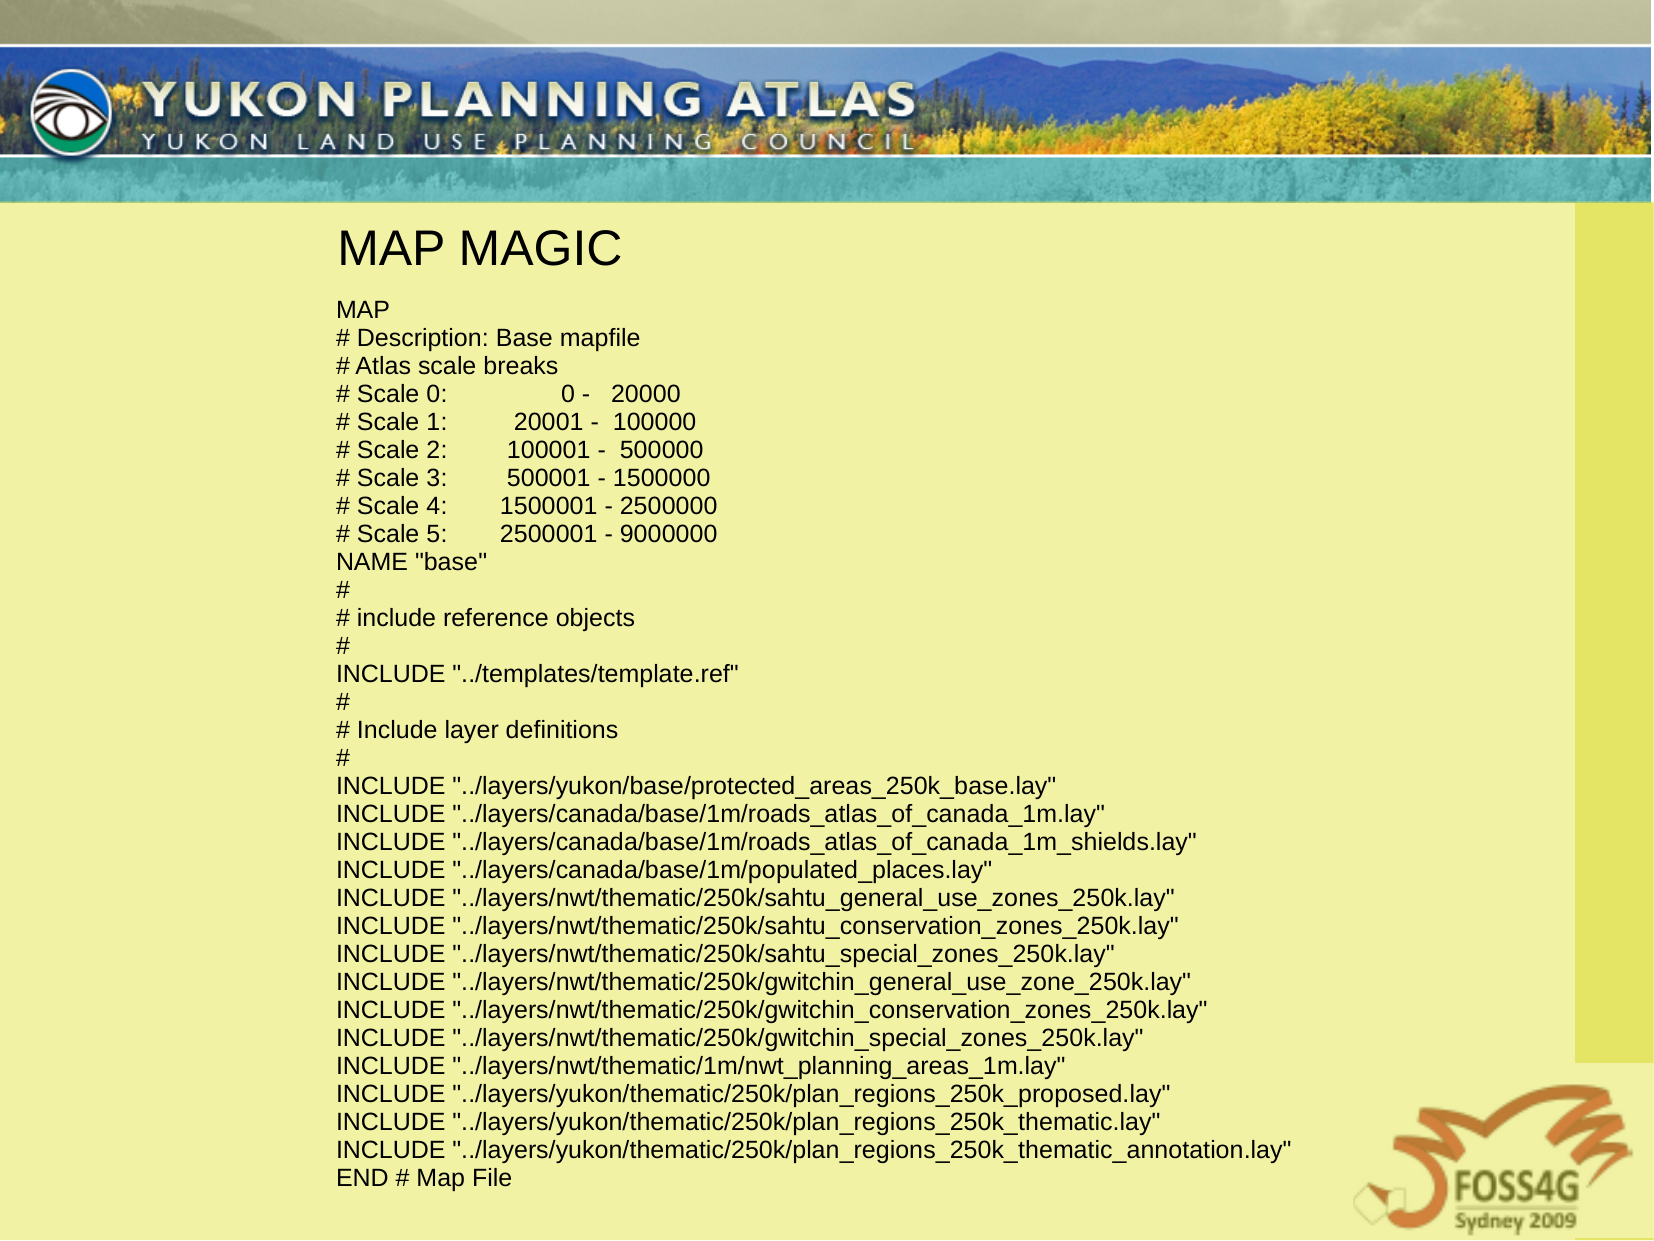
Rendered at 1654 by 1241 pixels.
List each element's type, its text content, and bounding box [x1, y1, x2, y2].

picture [0, 0, 1651, 201]
text_box MAP # Description: Base mapfile # Atlas scale breaks # Scale 0: 0 - 20000 # Scale 1: 20001 - 100000 # Scale 2: 100001 - 500000 # Scale 3: 500001 - 1500000 # Scale 4: 1500001 - 2500000 # Scale 5: 2500001 - 9000000 NAME "base" # # include reference objects # INCLUDE "../templates/template.ref" # # Include layer definitions # INCLUDE "../layers/yukon/base/protected_areas_250k_base.lay" INCLUDE "../layers/canada/base/1m/roads_atlas_of_canada_1m.lay" INCLUDE "../layers/canada/base/1m/roads_atlas_of_canada_1m_shields.lay" INCLUDE "../layers/canada/base/1m/populated_places.lay" INCLUDE "../layers/nwt/thematic/250k/sahtu_general_use_zones_250k.lay" INCLUDE "../layers/nwt/thematic/250k/sahtu_conservation_zones_250k.lay" INCLUDE "../layers/nwt/thematic/250k/sahtu_special_zones_250k.lay" INCLUDE "../layers/nwt/thematic/250k/gwitchin_general_use_zone_250k.lay" INCLUDE "../layers/nwt/thematic/250k/gwitchin_conservation_zones_250k.lay" INCLUDE "../layers/nwt/thematic/250k/gwitchin_special_zones_250k.lay" INCLUDE "../layers/nwt/thematic/1m/nwt_planning_areas_1m.lay" INCLUDE "../layers/yukon/thematic/250k/plan_regions_250k_proposed.lay" INCLUDE "../layers/yukon/thematic/250k/plan_regions_250k_thematic.lay" INCLUDE "../layers/yukon/thematic/250k/plan_regions_250k_thematic_annotation.lay" END # Map File [321, 288, 1525, 1241]
text_box MAP MAGIC [322, 213, 638, 284]
